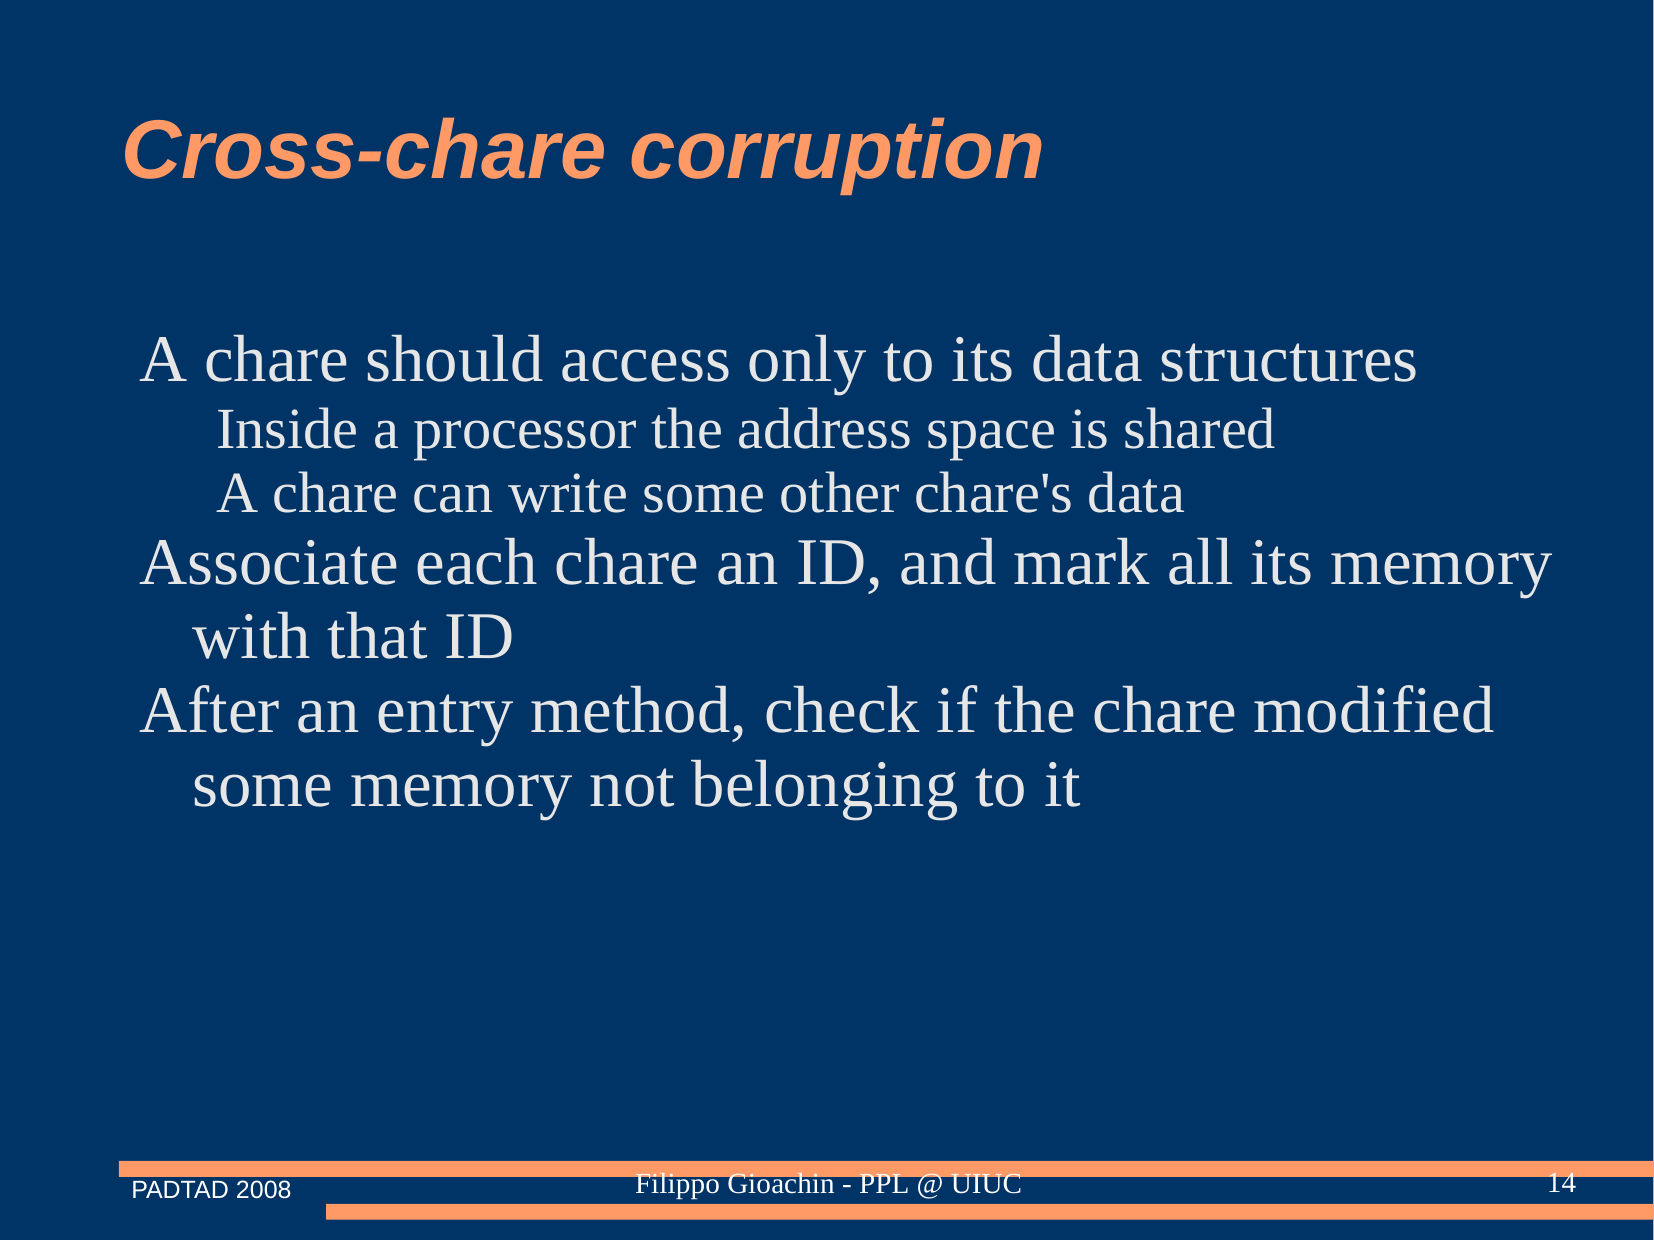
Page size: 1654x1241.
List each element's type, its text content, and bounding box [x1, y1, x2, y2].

title Cross-chare corruption [121, 46, 1534, 254]
list A chare should access only to its data structures Inside a processor the address space is shared A chare can write some other chare's data Associate each chare an ID, and mark all its memory with that ID After an entry method, check if the chare modified some memory not belonging to it [121, 322, 1561, 1133]
